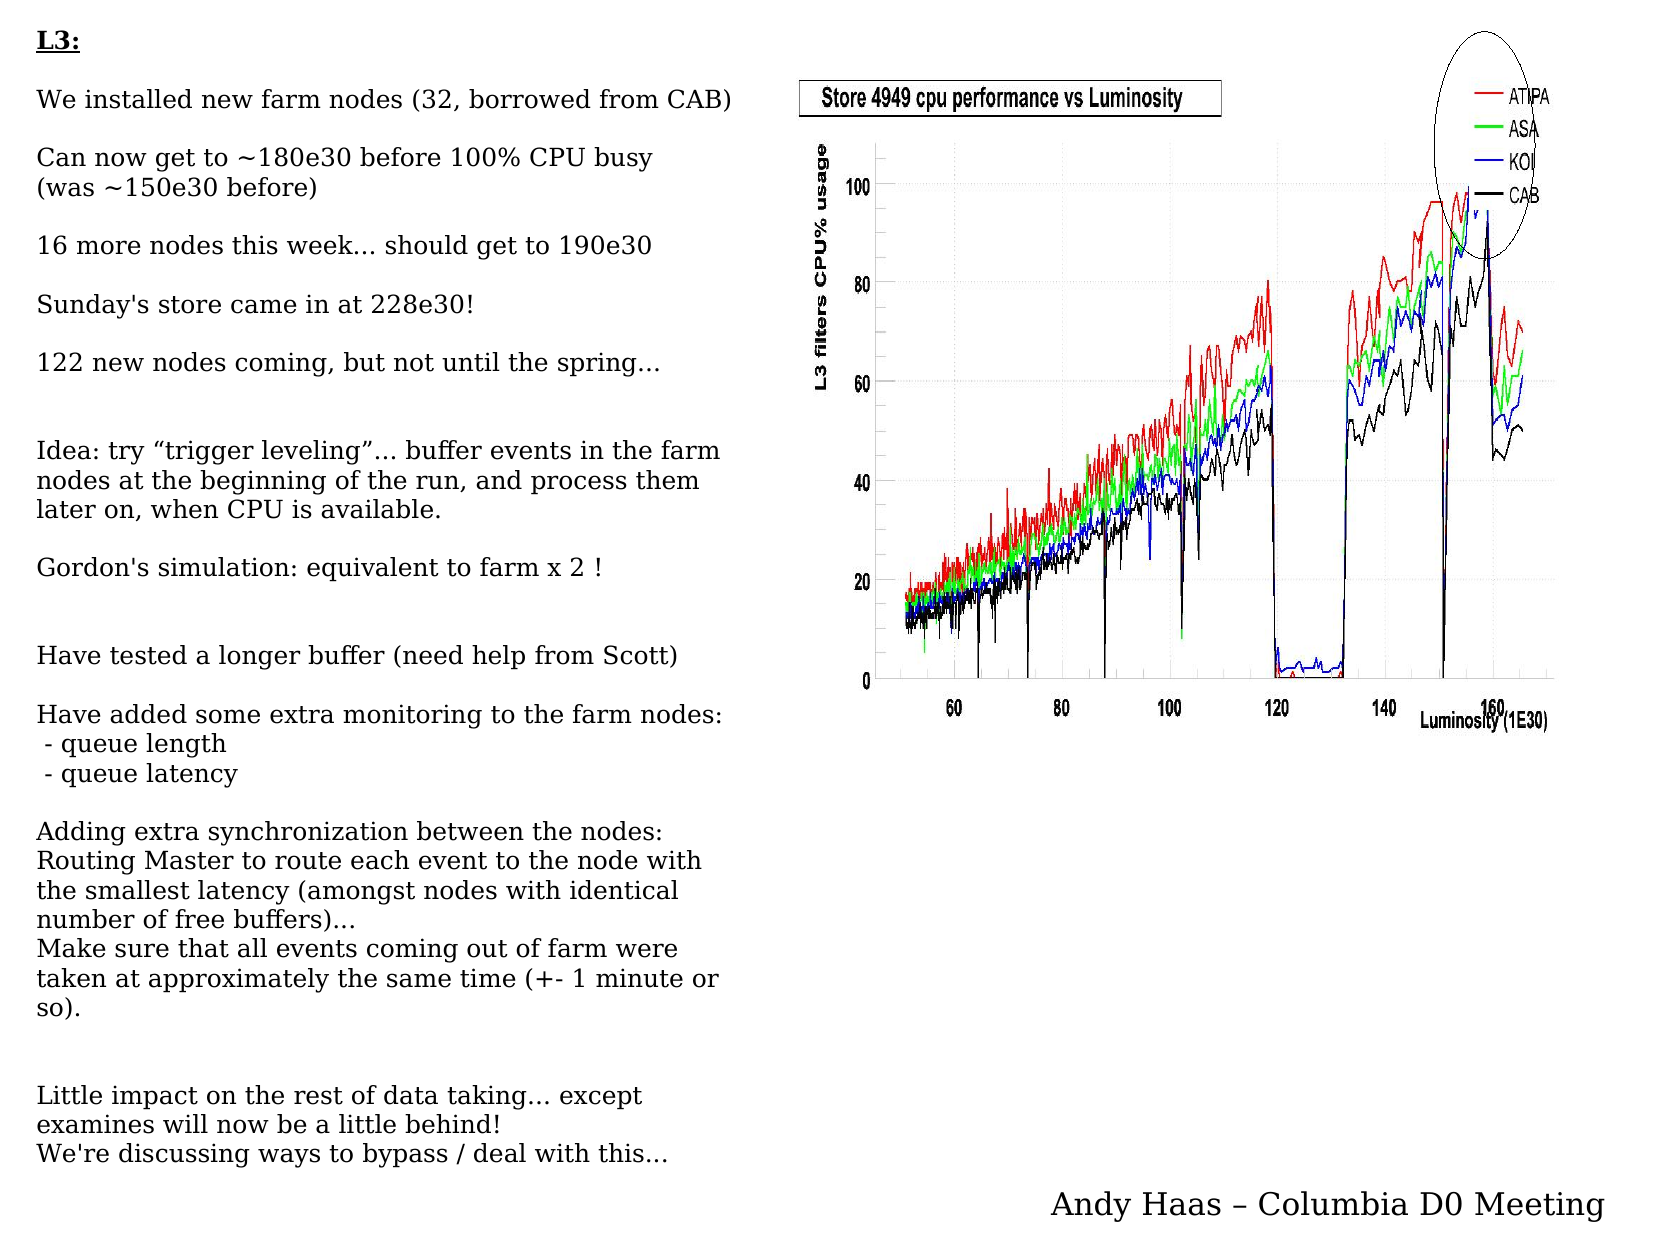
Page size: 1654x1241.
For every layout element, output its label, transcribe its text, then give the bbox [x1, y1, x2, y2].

text_box L3: We installed new farm nodes (32, borrowed from CAB) Can now get to ~180e30 before 100% CPU busy (was ~150e30 before) 16 more nodes this week... should get to 190e30 Sunday's store came in at 228e30! 122 new nodes coming, but not until the spring... Idea: try “trigger leveling”... buffer events in the farm nodes at the beginning of the run, and process them later on, when CPU is available. Gordon's simulation: equivalent to farm x 2 ! Have tested a longer buffer (need help from Scott) Have added some extra monitoring to the farm nodes: - queue length - queue latency Adding extra synchronization between the nodes: Routing Master to route each event to the node with the smallest latency (amongst nodes with identical number of free buffers)... Make sure that all events coming out of farm were taken at approximately the same time (+- 1 minute or so). Little impact on the rest of data taking... except examines will now be a little behind! We're discussing ways to bypass / deal with this... [36, 25, 752, 1208]
picture [790, 77, 1638, 745]
